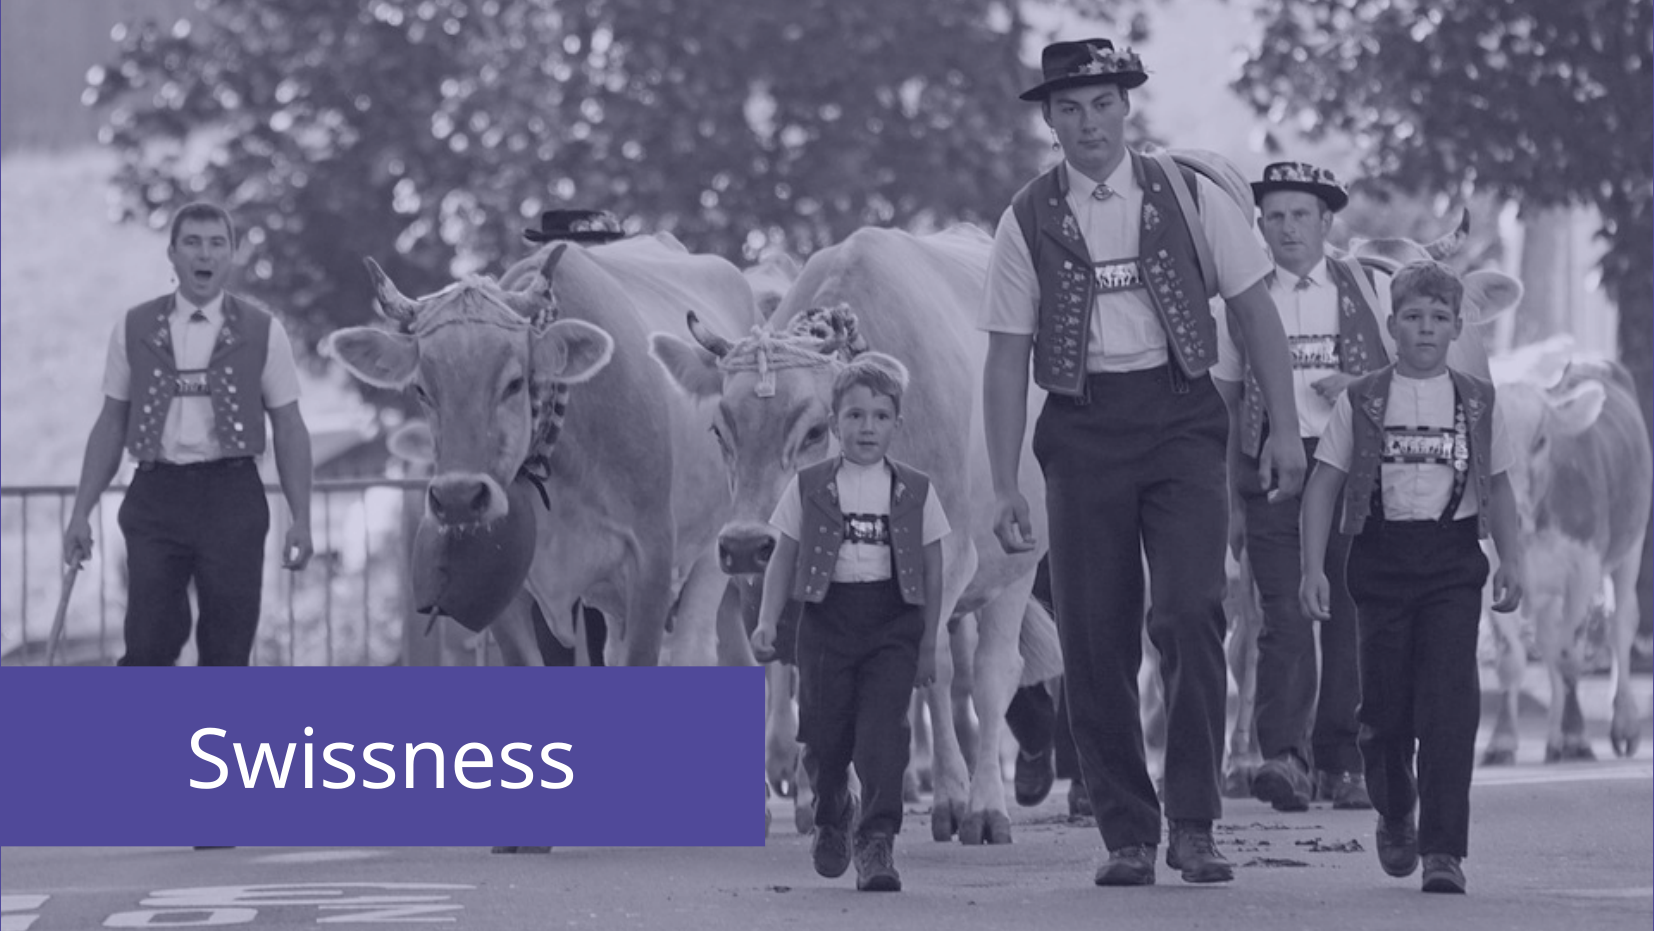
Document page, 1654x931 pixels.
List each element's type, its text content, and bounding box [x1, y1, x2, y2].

text_box Swissness [0, 666, 766, 847]
text_box [0, 0, 1654, 931]
